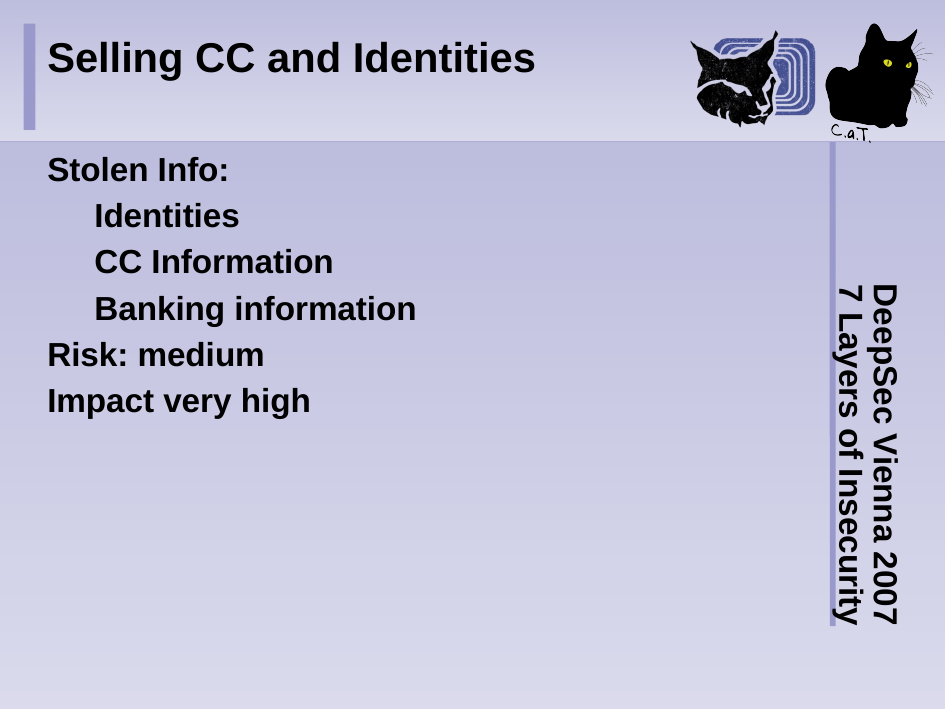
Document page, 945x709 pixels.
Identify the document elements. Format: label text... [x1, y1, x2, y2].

picture [685, 23, 934, 143]
list Stolen Info: Identities CC Information Banking information Risk: medium Impact very high [47, 153, 815, 634]
title Selling CC and Identities [47, 37, 813, 130]
